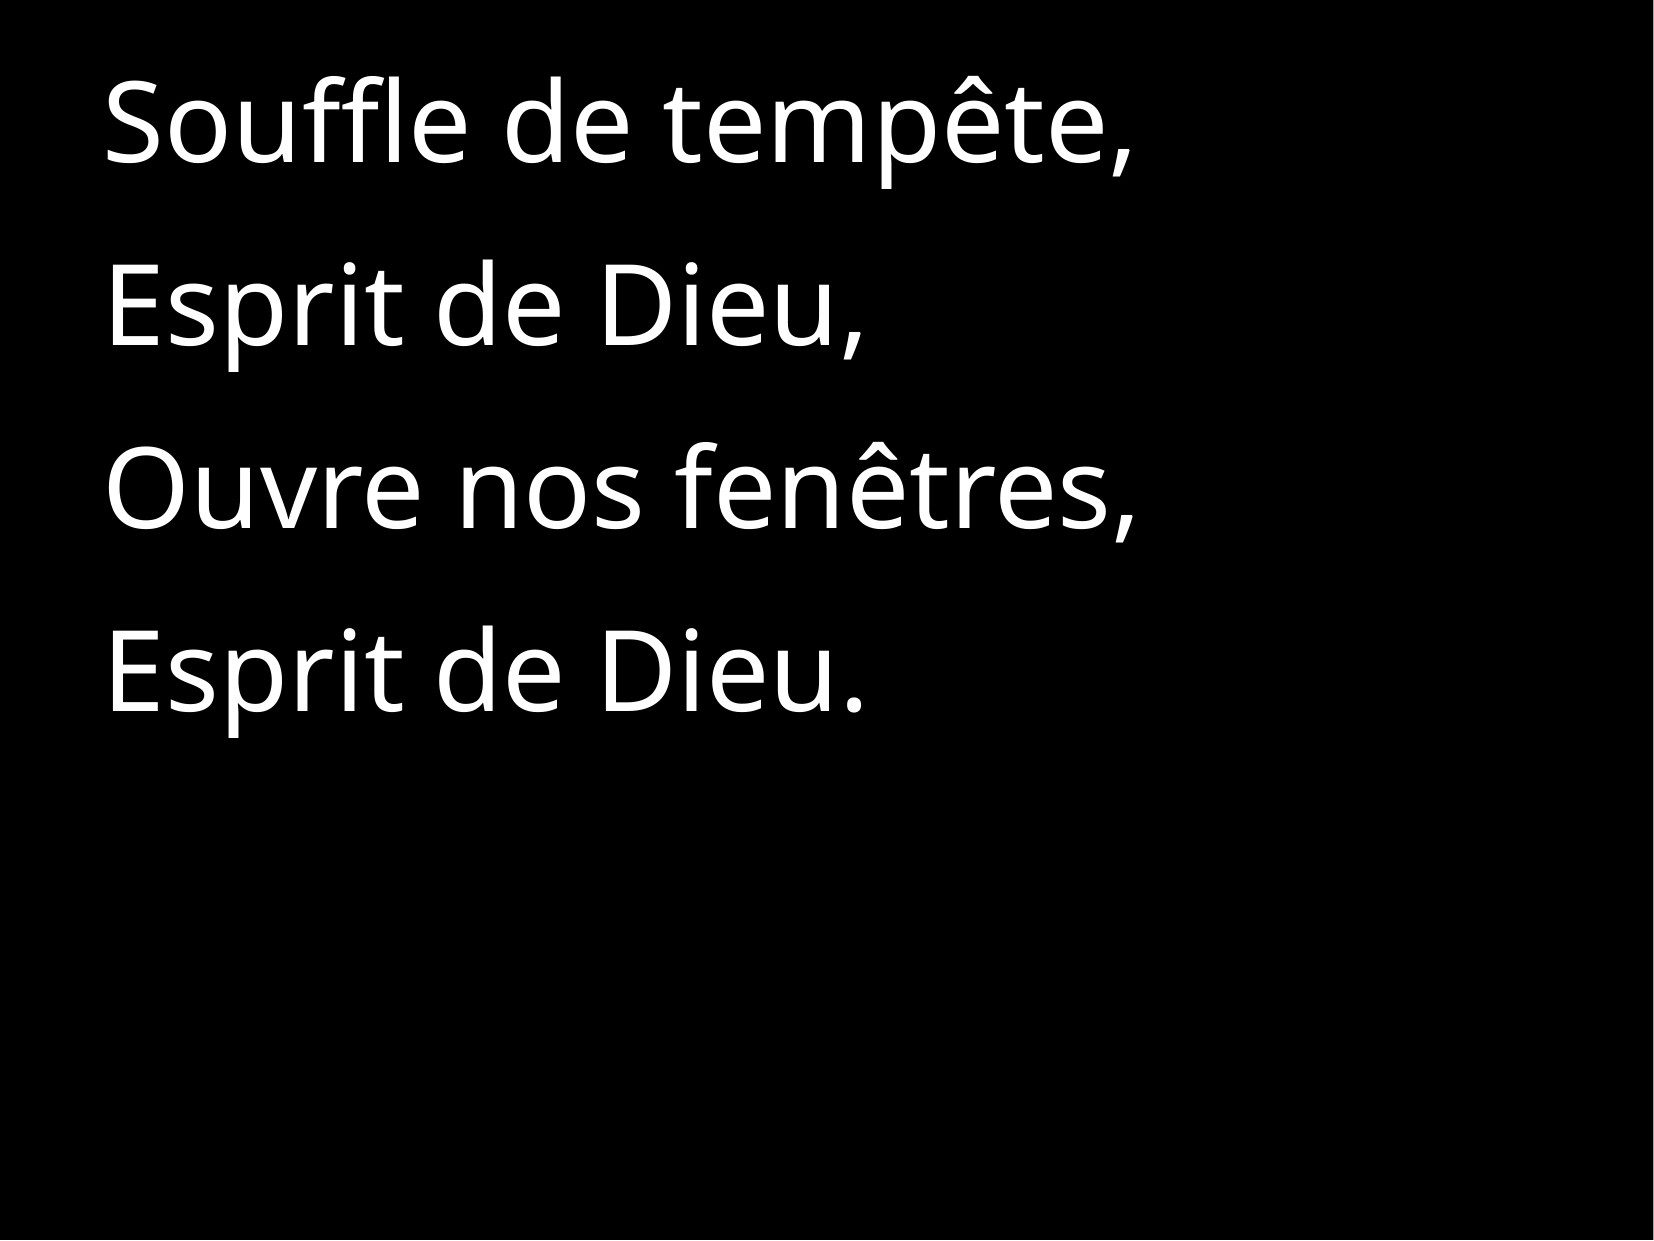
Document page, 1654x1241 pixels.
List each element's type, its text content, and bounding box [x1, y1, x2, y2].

list Souffle de tempête, Esprit de Dieu, Ouvre nos fenêtres, Esprit de Dieu. [32, 42, 1490, 1083]
